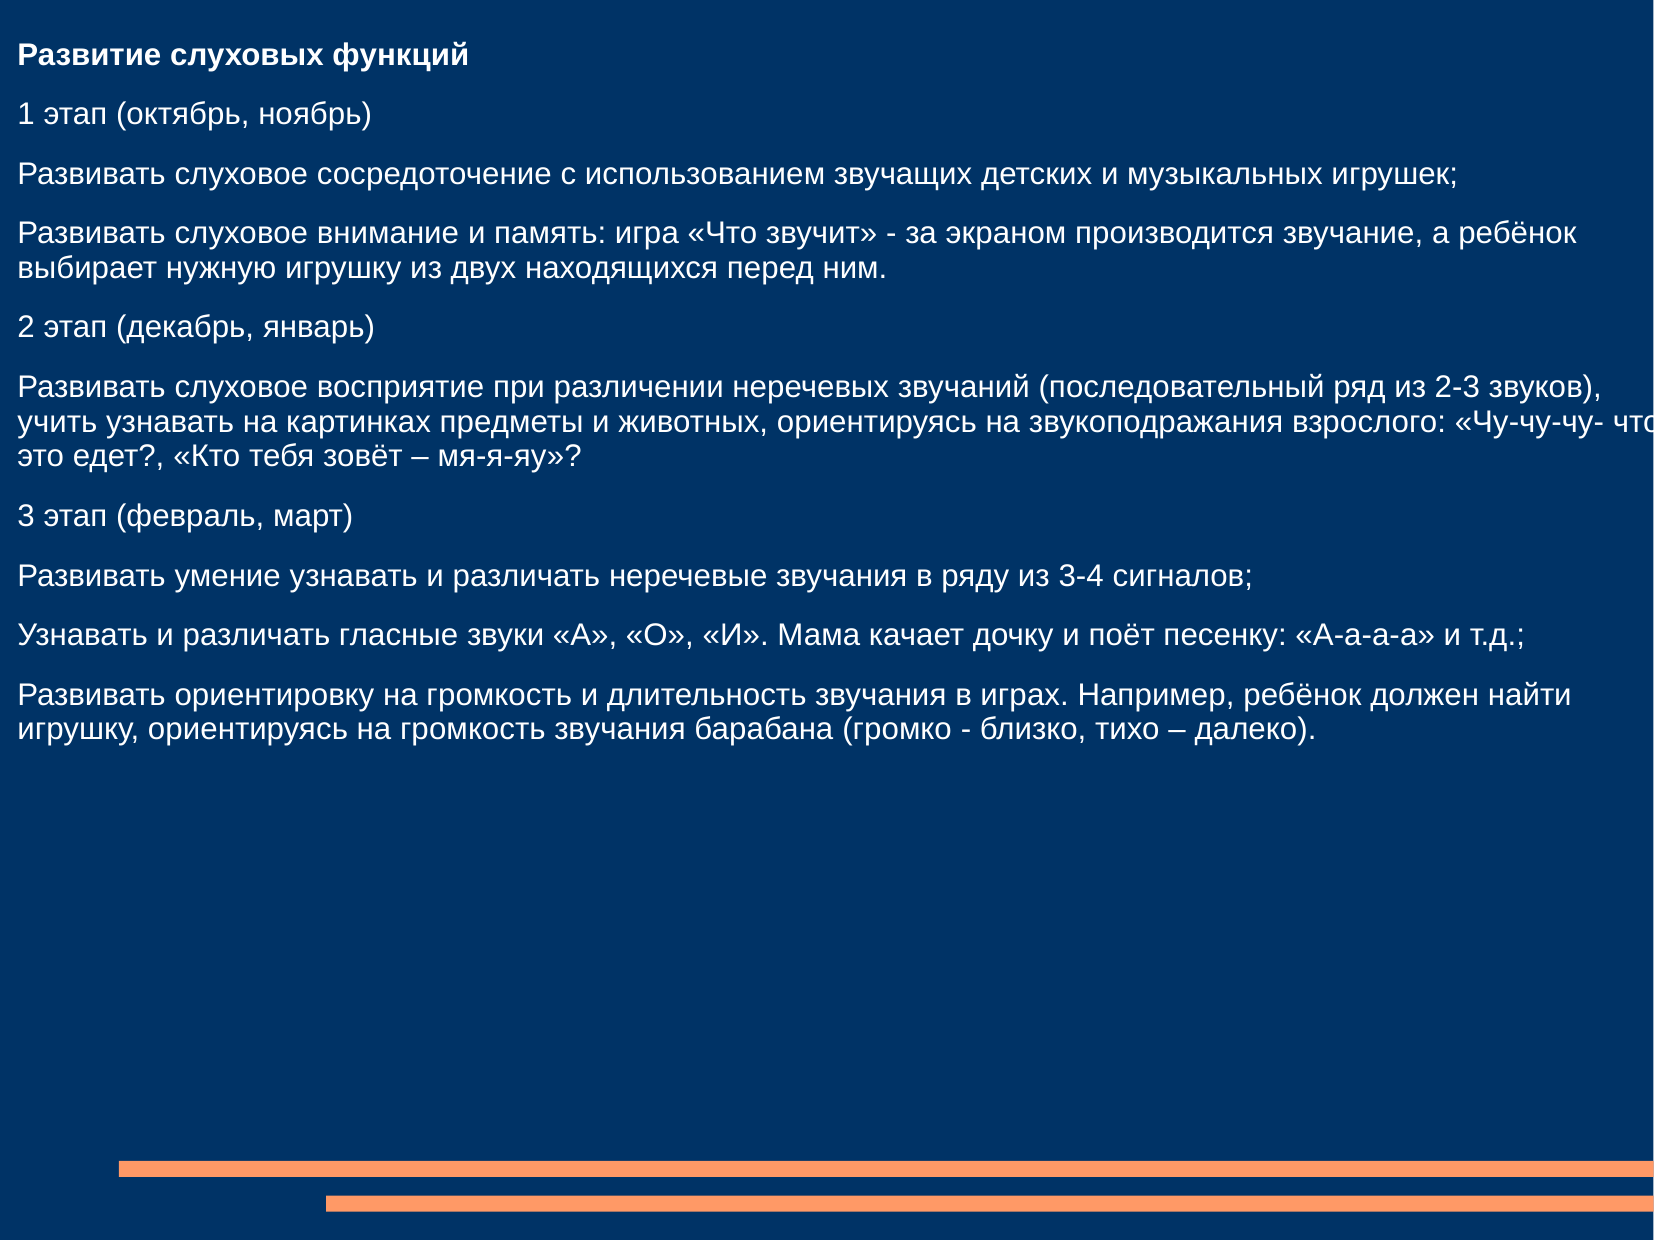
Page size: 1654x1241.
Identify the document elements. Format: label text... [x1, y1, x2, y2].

text_box Развитие слуховых функций 1 этап (октябрь, ноябрь) Развивать слуховое сосредоточение с использованием звучащих детских и музыкальных игрушек; Развивать слуховое внимание и память: игра «Что звучит» - за экраном производится звучание, а ребёнок выбирает нужную игрушку из двух находящихся перед ним. 2 этап (декабрь, январь) Развивать слуховое восприятие при различении неречевых звучаний (последовательный ряд из 2-3 звуков), учить узнавать на картинках предметы и животных, ориентируясь на звукоподражания взрослого: «Чу-чу-чу- что это едет?, «Кто тебя зовёт – мя-я-яу»? 3 этап (февраль, март) Развивать умение узнавать и различать неречевые звучания в ряду из 3-4 сигналов; Узнавать и различать гласные звуки «А», «О», «И». Мама качает дочку и поёт песенку: «А-а-а-а» и т.д.; Развивать ориентировку на громкость и длительность звучания в играх. Например, ребёнок должен найти игрушку, ориентируясь на громкость звучания барабана (громко - близко, тихо – далеко). [2, 29, 1654, 1152]
